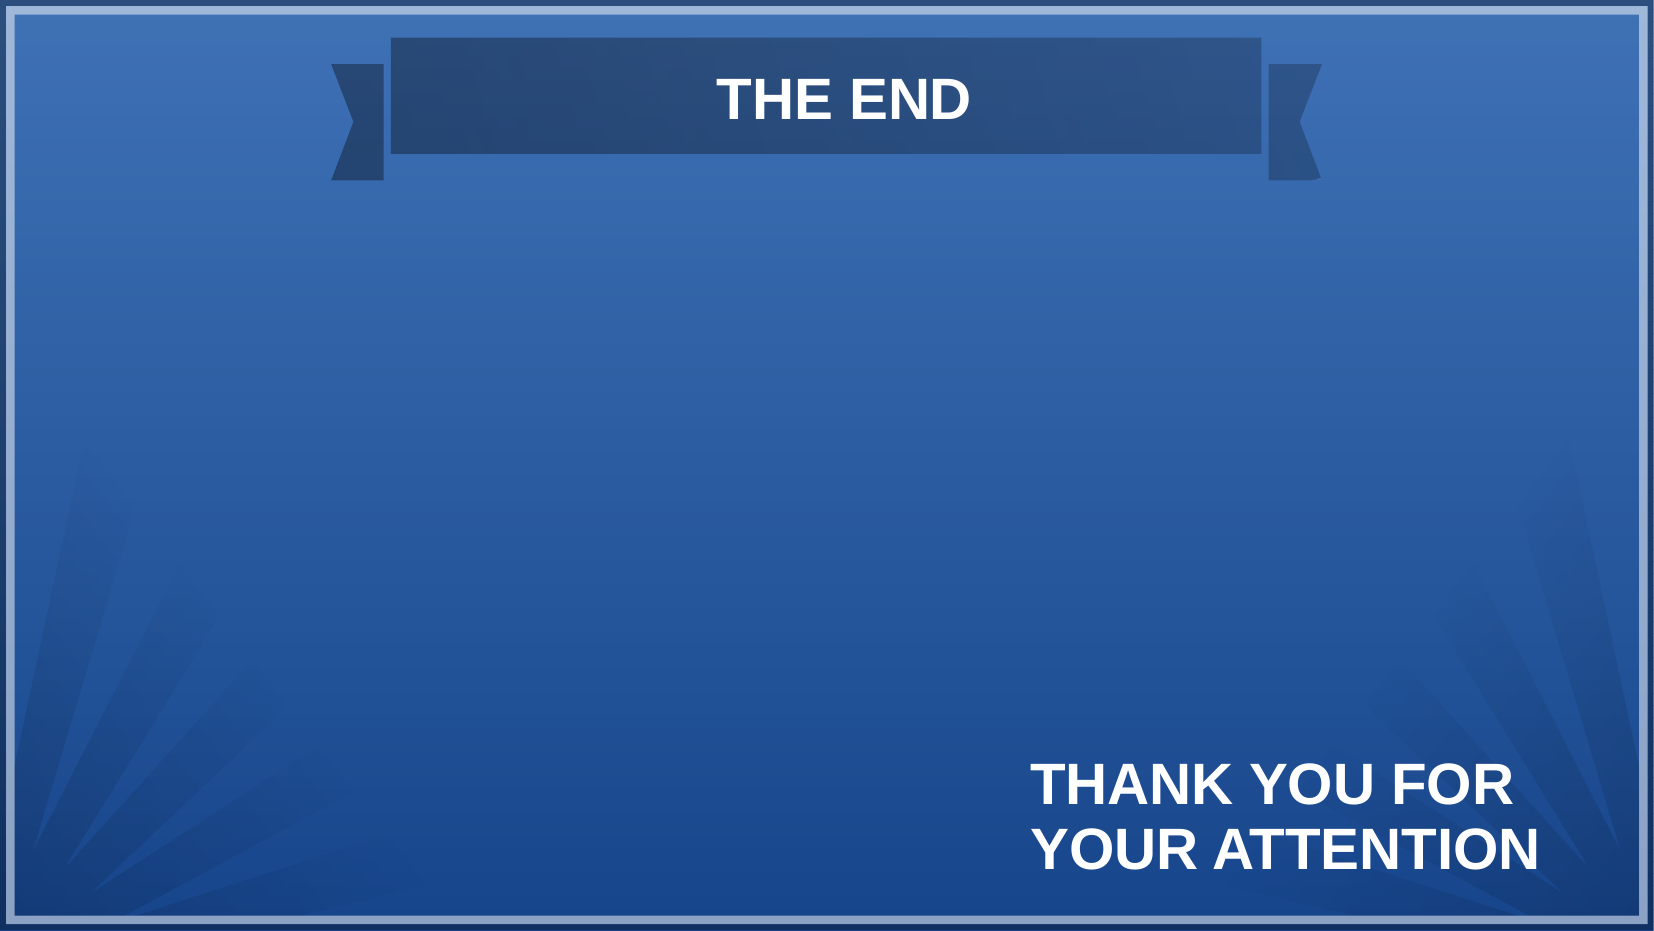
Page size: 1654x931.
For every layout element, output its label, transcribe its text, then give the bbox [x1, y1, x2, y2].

text_box THANK YOU FOR YOUR ATTENTION [1015, 744, 1630, 931]
text_box THE END [448, 59, 1241, 139]
